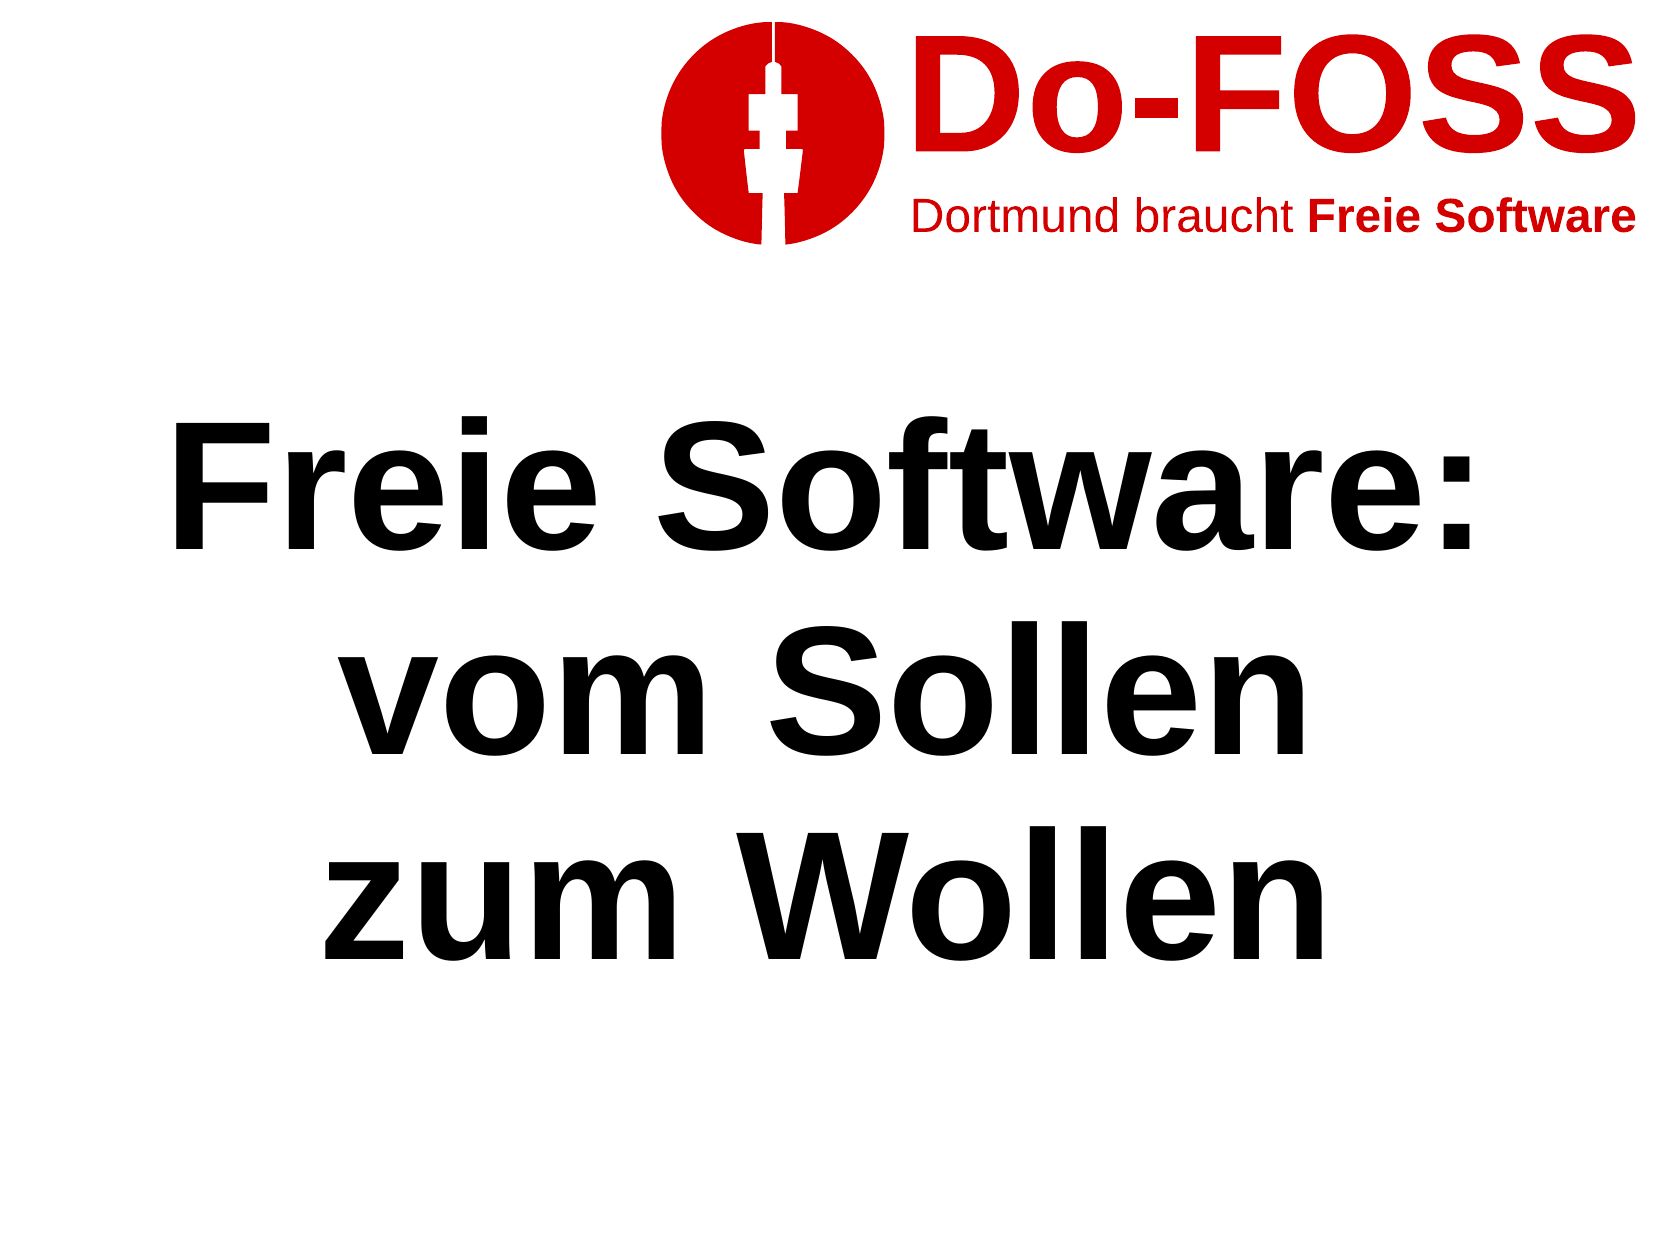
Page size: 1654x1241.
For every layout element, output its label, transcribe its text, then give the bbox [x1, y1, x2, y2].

subtitle Freie Software: vom Sollen zum Wollen [0, 354, 1654, 1028]
